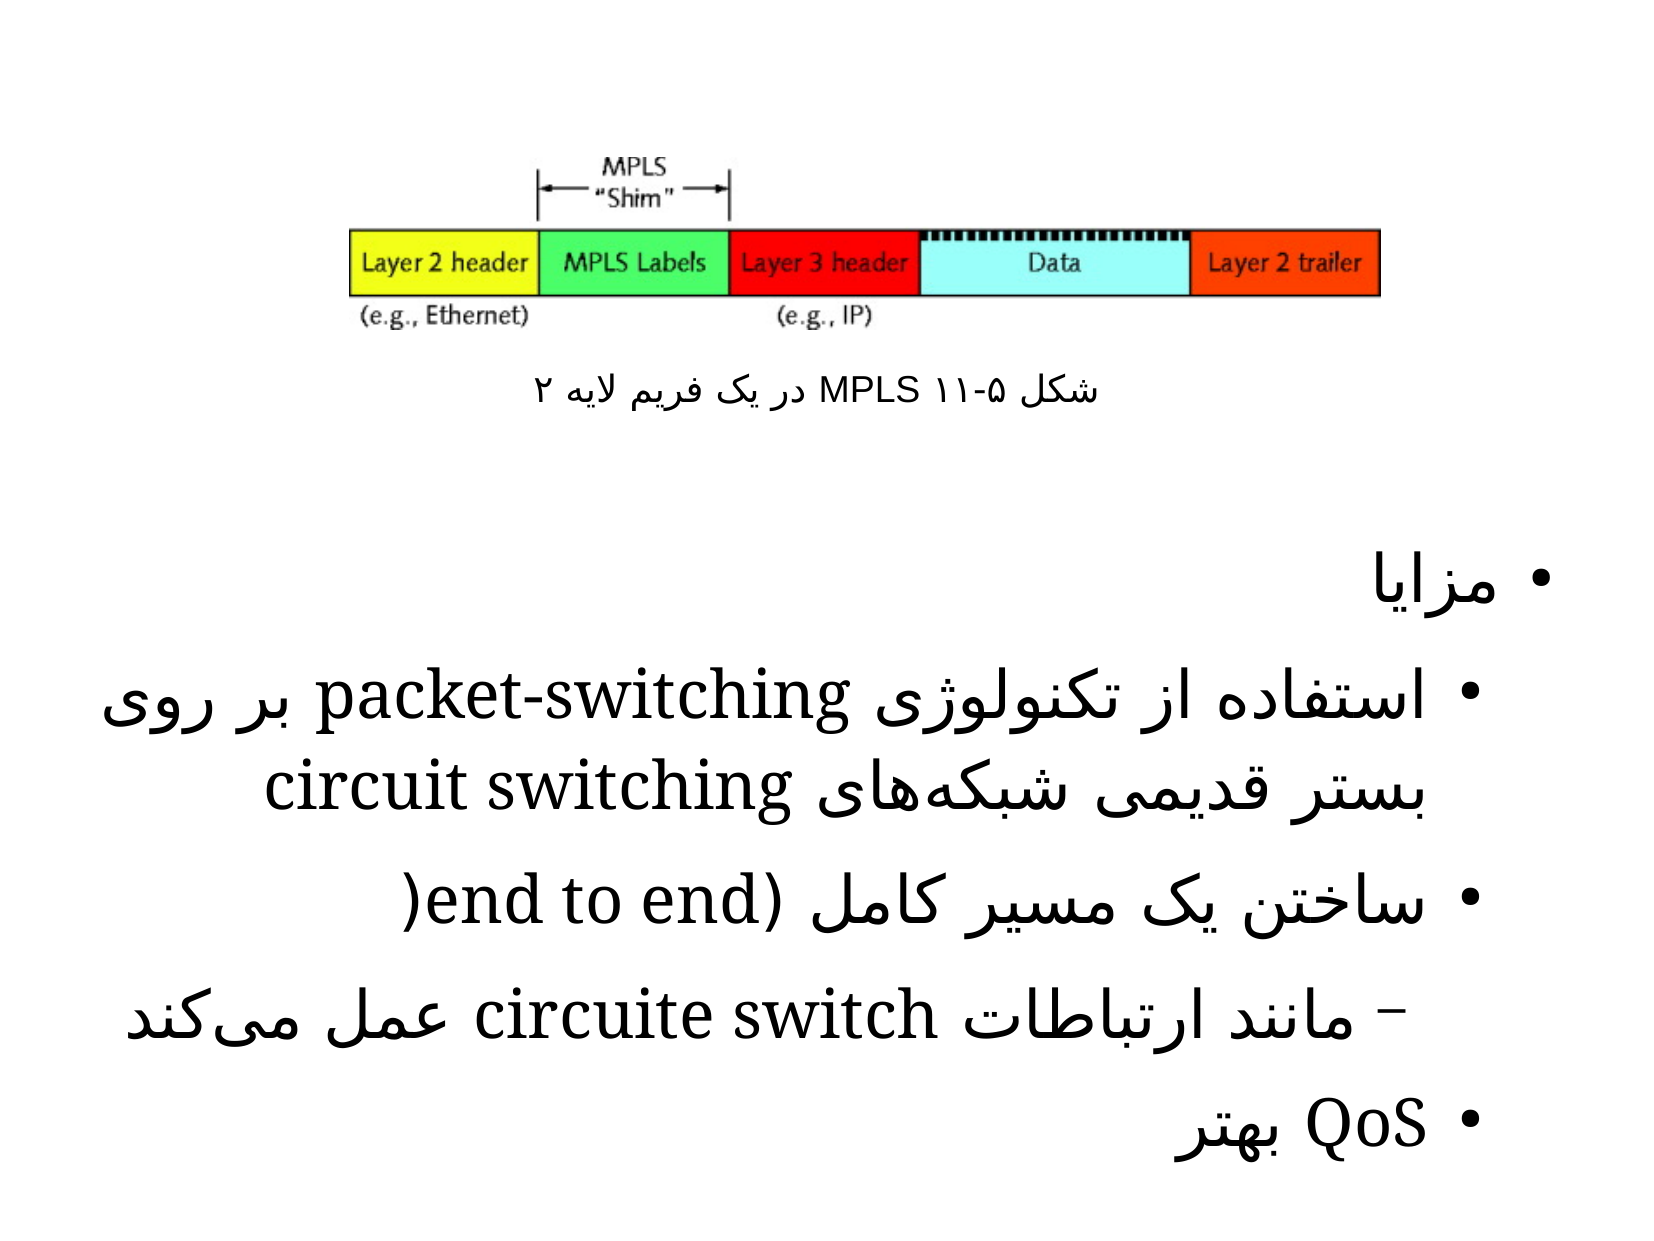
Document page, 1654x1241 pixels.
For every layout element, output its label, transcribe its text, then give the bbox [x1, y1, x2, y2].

list مزایا استفاده از تکنولوژی packet-switching بر روی بستر قدیمی شبکه‌های circuit switching ساختن یک مسیر کامل (end to end( مانند ارتباطات circuite switch عمل می‌کند QoS بهتر [82, 540, 1571, 1182]
picture [349, 157, 1381, 330]
text_box شکل ۵-۱۱ MPLS در یک فریم لایه ۲ [337, 357, 1150, 418]
